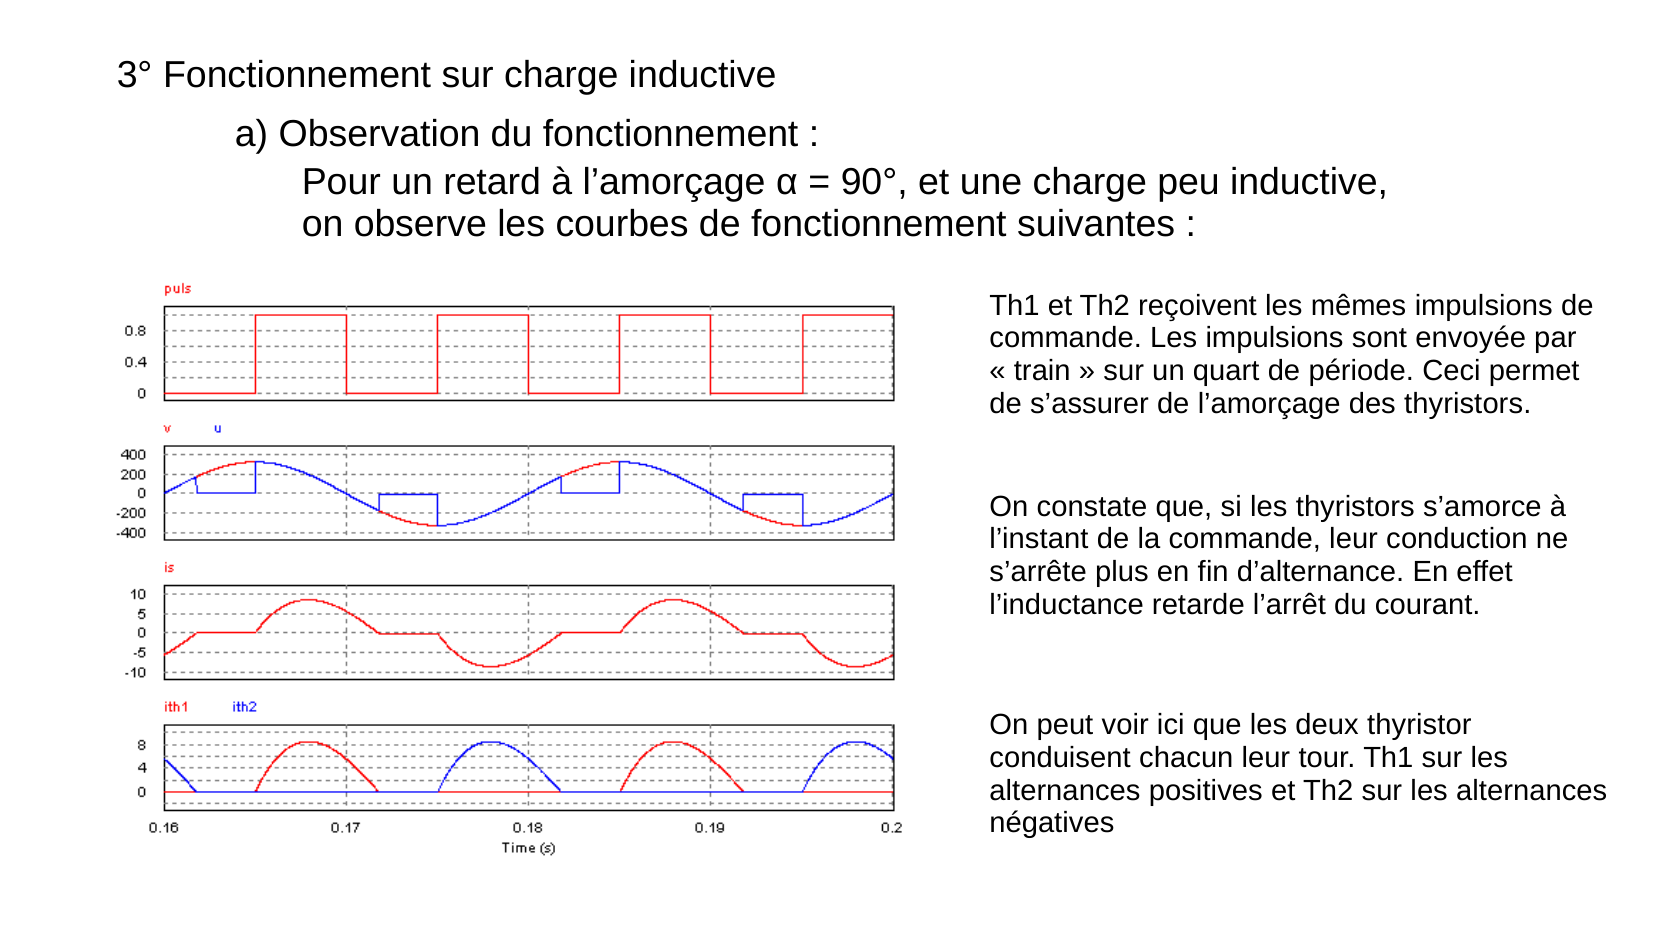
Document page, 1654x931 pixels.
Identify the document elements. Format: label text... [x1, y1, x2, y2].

text_box On constate que, si les thyristors s’amorce à l’instant de la commande, leur conduction ne s’arrête plus en fin d’alternance. En effet l’inductance retarde l’arrêt du courant. [974, 482, 1625, 629]
picture [36, 269, 936, 884]
text_box On peut voir ici que les deux thyristor conduisent chacun leur tour. Th1 sur les alternances positives et Th2 sur les alternances négatives [974, 700, 1625, 847]
text_box Th1 et Th2 reçoivent les mêmes impulsions de commande. Les impulsions sont envoyée par « train » sur un quart de période. Ceci permet de s’assurer de l’amorçage des thyristors. [974, 281, 1625, 428]
text_box Pour un retard à l’amorçage α = 90°, et une charge peu inductive, on observe les courbes de fonctionnement suivantes : [287, 152, 1487, 252]
text_box 3° Fonctionnement sur charge inductive [102, 45, 792, 103]
text_box a) Observation du fonctionnement : [220, 104, 835, 162]
